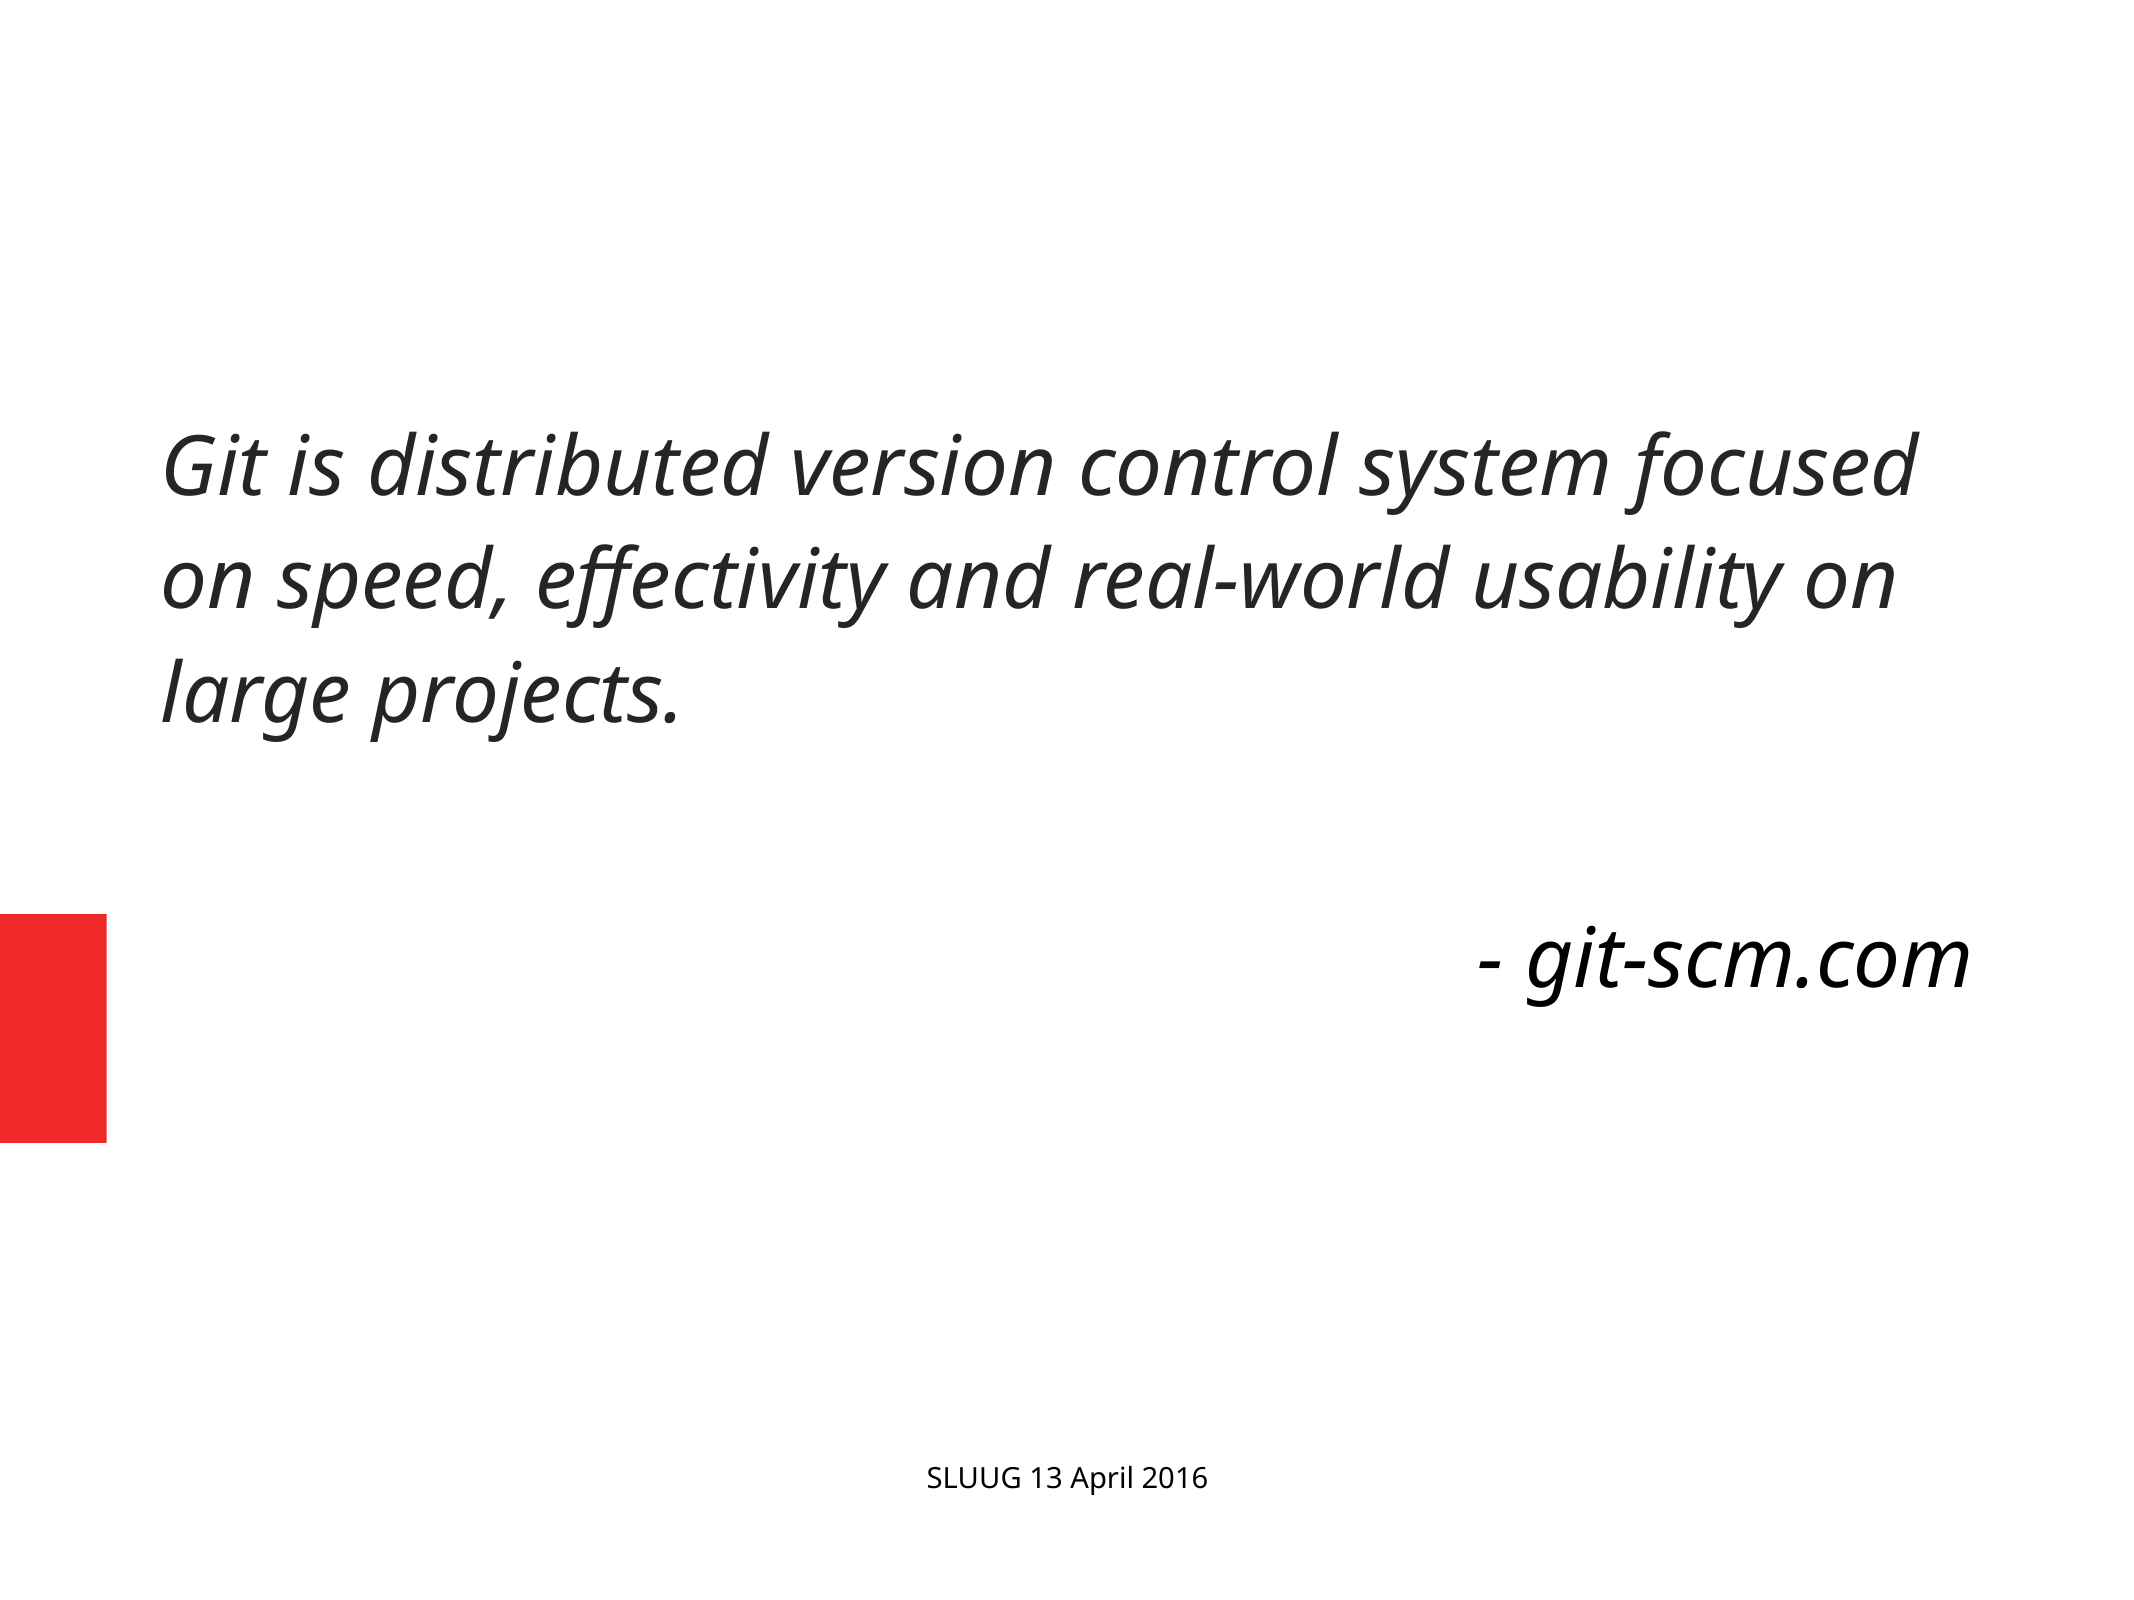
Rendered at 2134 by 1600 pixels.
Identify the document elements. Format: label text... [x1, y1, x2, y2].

list Git is distributed version control system focused on speed, effectivity and real-world usability on large projects. - git-scm.com [160, 406, 1974, 1335]
